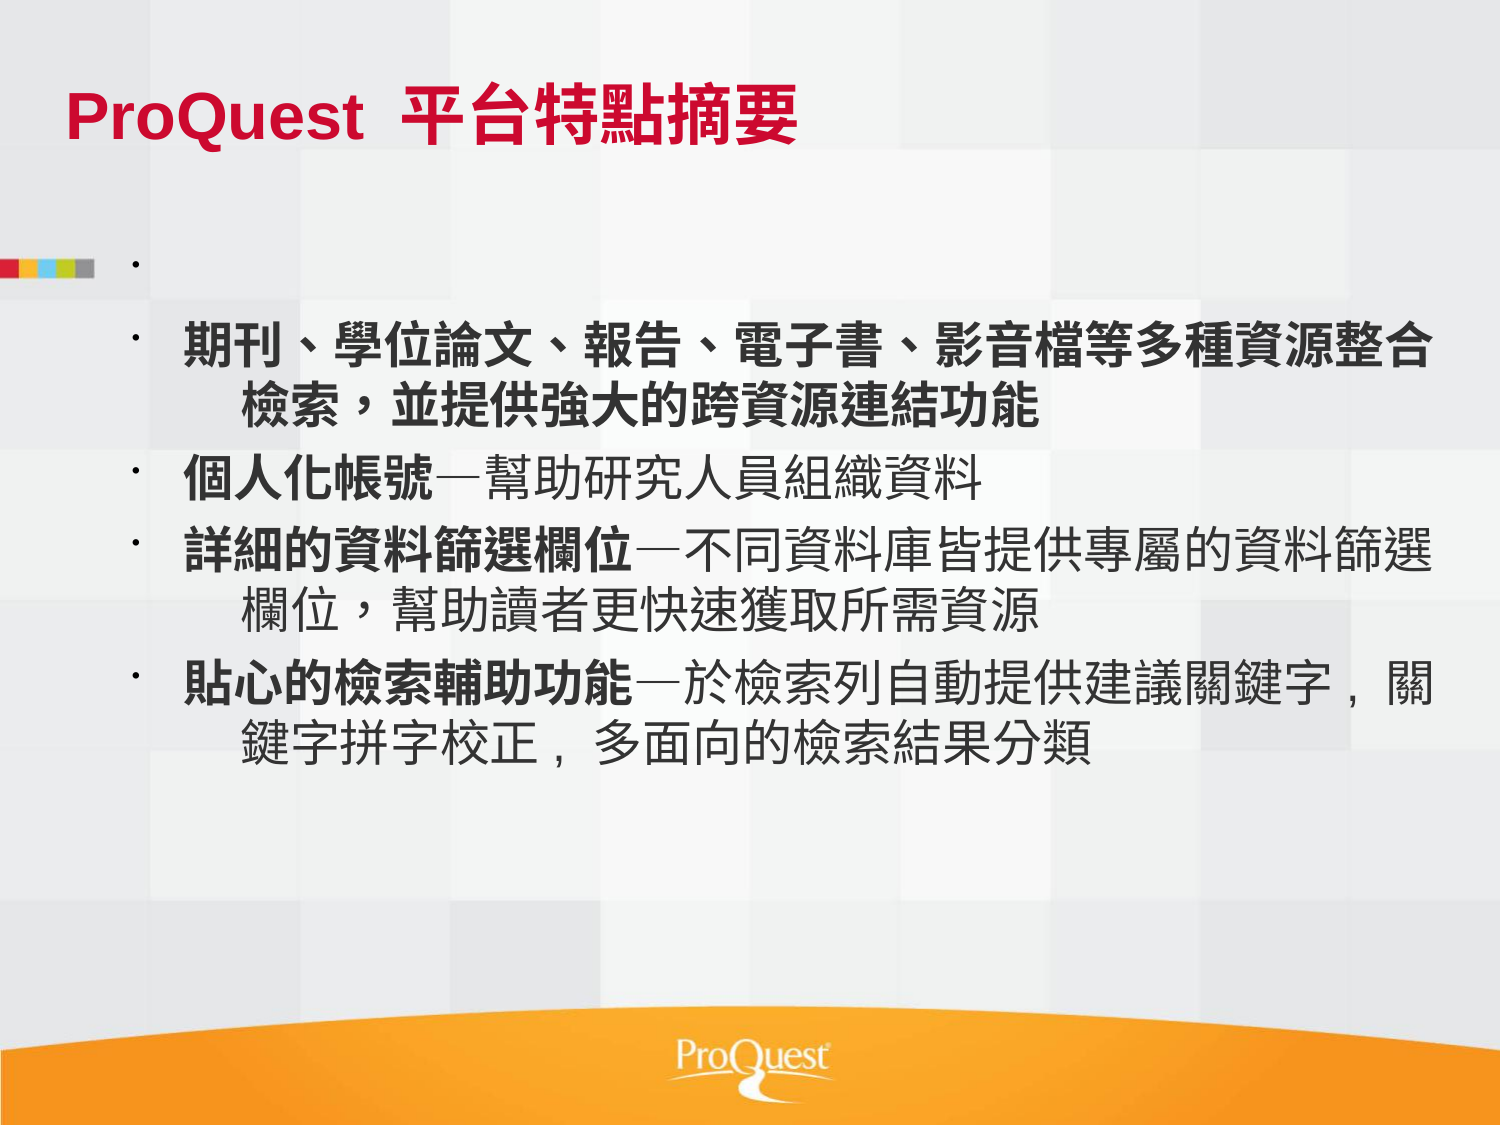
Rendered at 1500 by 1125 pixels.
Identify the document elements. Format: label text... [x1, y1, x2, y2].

title ProQuest 平台特點摘要 [50, 24, 1451, 200]
list 期刊、學位論文、報告、電子書、影音檔等多種資源整合檢索，並提供強大的跨資源連結功能 個人化帳號—幫助研究人員組織資料 詳細的資料篩選欄位—不同資料庫皆提供專屬的資料篩選欄位，幫助讀者更快速獲取所需資源 貼心的檢索輔助功能—於檢索列自動提供建議關鍵字, 關鍵字拼字校正, 多面向的檢索結果分類 [112, 233, 1463, 997]
